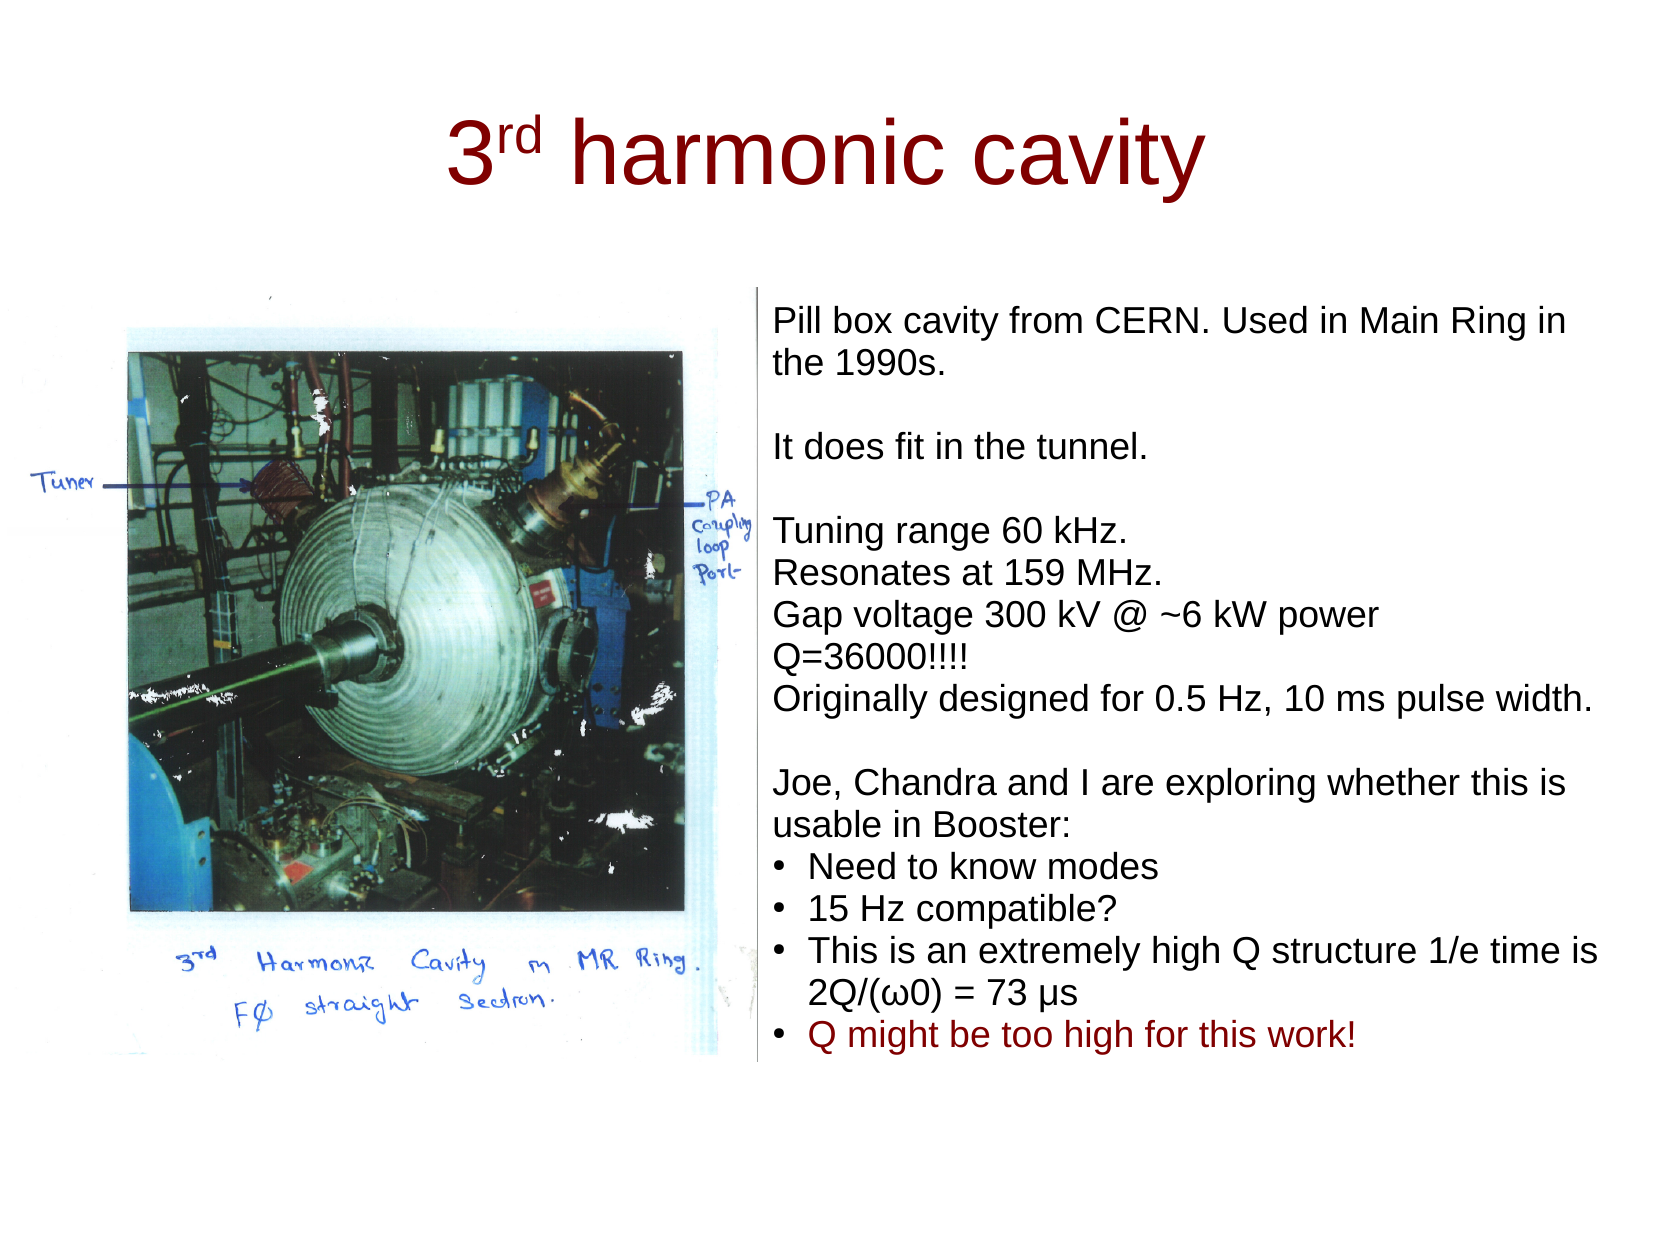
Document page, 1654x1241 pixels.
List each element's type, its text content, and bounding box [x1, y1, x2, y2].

title 3rd harmonic cavity [82, 49, 1571, 257]
text_box Pill box cavity from CERN. Used in Main Ring in the 1990s. It does fit in the tunnel. Tuning range 60 kHz. Resonates at 159 MHz. Gap voltage 300 kV @ ~6 kW power Q=36000!!!! Originally designed for 0.5 Hz, 10 ms pulse width. Joe, Chandra and I are exploring whether this is usable in Booster: Need to know modes 15 Hz compatible? This is an extremely high Q structure 1/e time is 2Q/(ω0) = 73 μs Q might be too high for this work! [757, 292, 1632, 1138]
picture [7, 287, 758, 1062]
